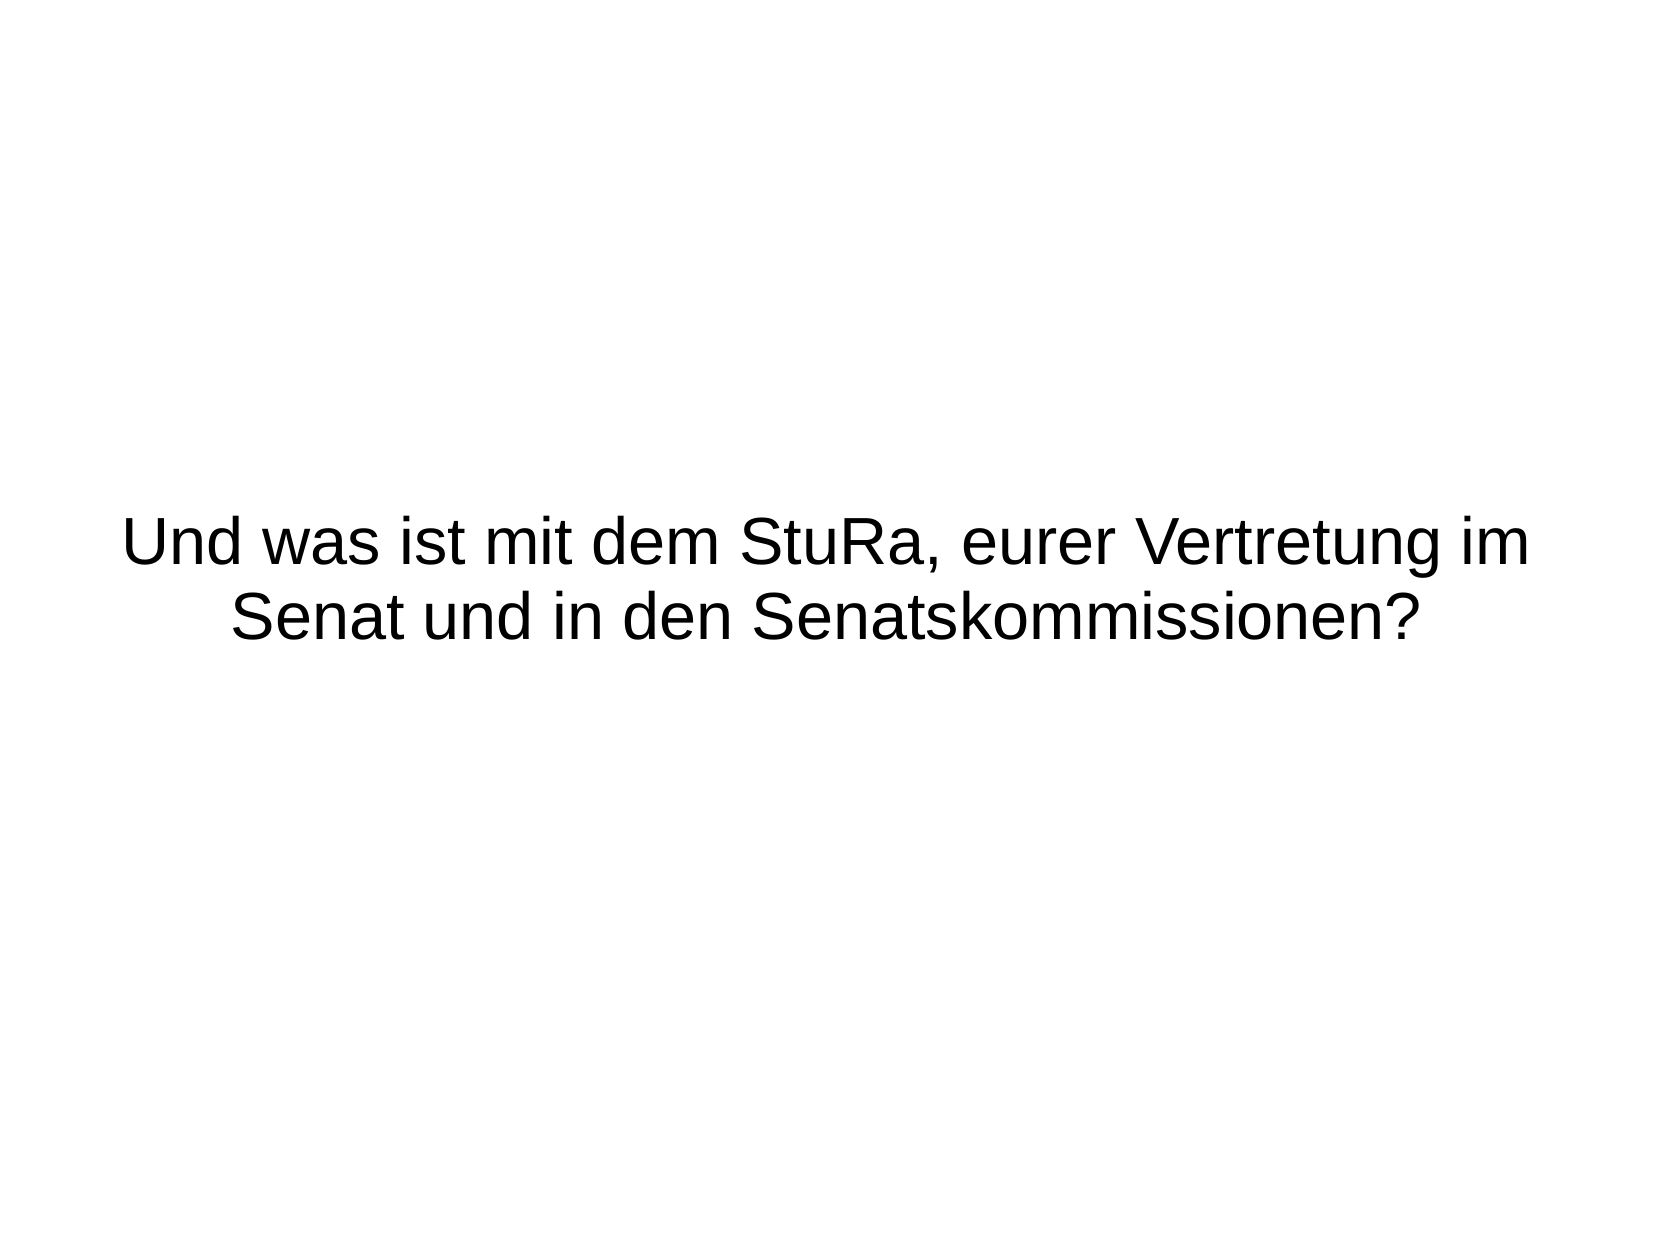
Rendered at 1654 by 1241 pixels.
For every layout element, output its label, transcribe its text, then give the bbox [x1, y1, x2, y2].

subtitle Und was ist mit dem StuRa, eurer Vertretung im Senat und in den Senatskommissionen? [82, 49, 1571, 1109]
